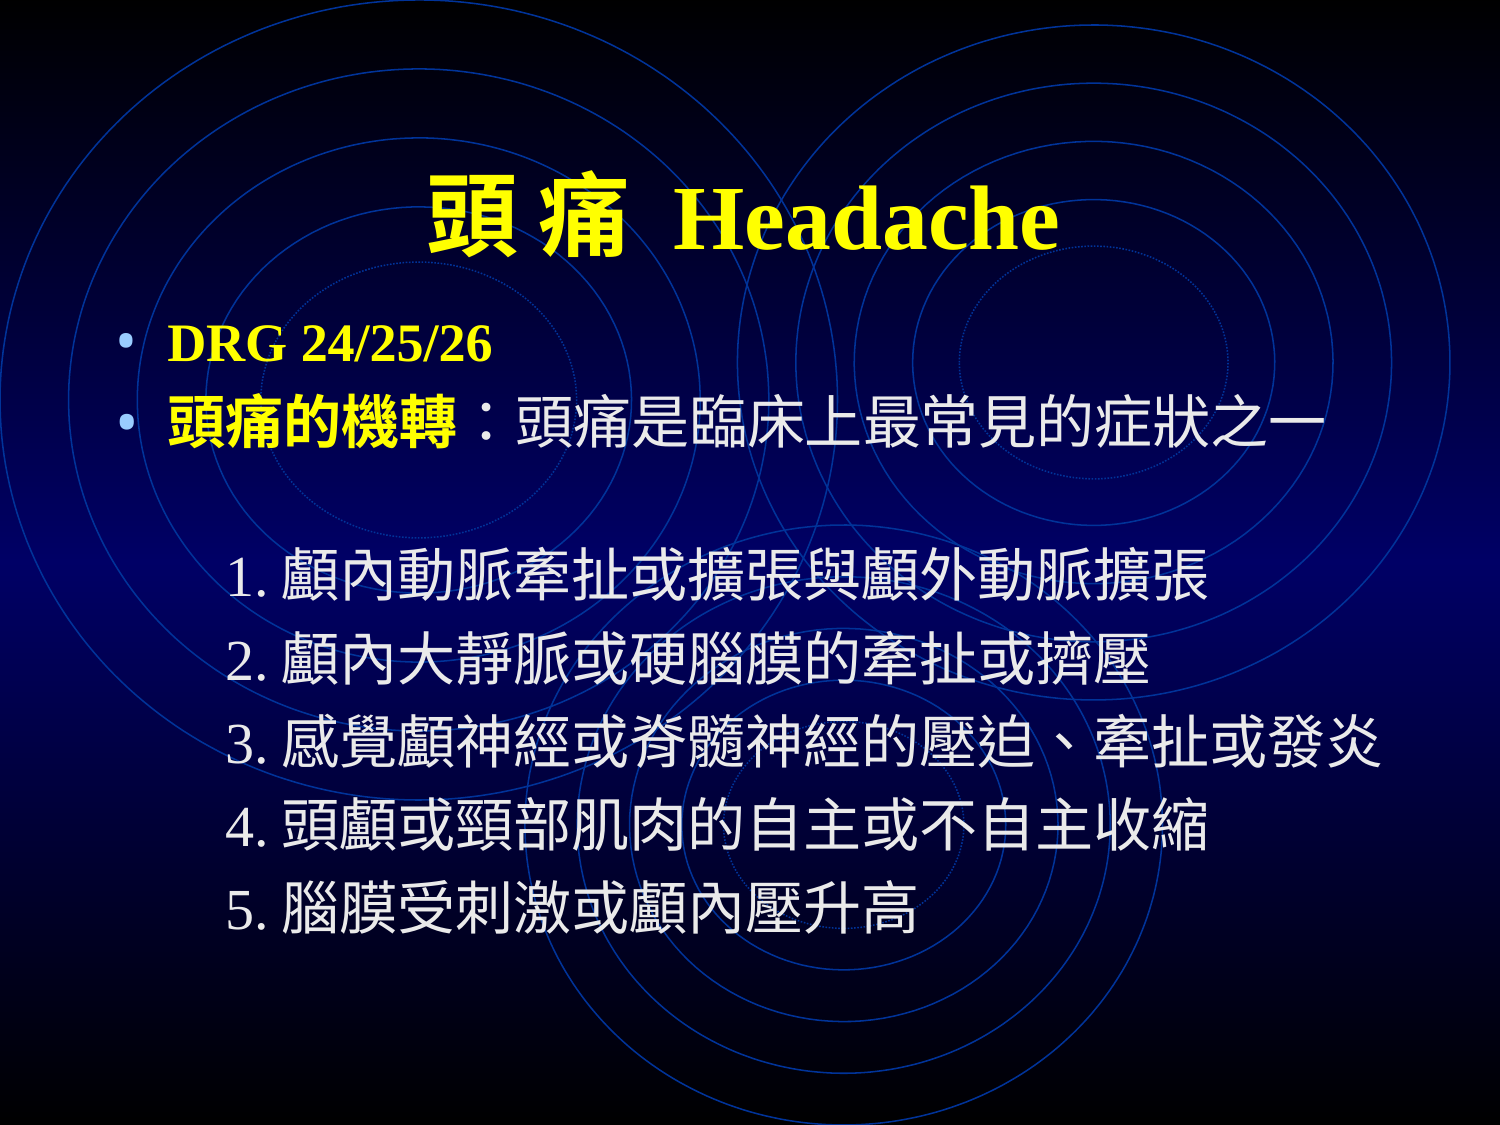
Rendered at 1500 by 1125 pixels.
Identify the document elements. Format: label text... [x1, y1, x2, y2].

title 頭 痛 Headache [112, 149, 1375, 250]
list DRG 24/25/26 頭痛的機轉：頭痛是臨床上最常見的症狀之一 1.顱內動脈牽扯或擴張與顱外動脈擴張 2.顱內大靜脈或硬腦膜的牽扯或擠壓 3.感覺顱神經或脊髓神經的壓迫、牽扯或發炎 4.頭顱或頸部肌肉的自主或不自主收縮 5.腦膜受刺激或顱內壓升高 [99, 299, 1438, 1000]
